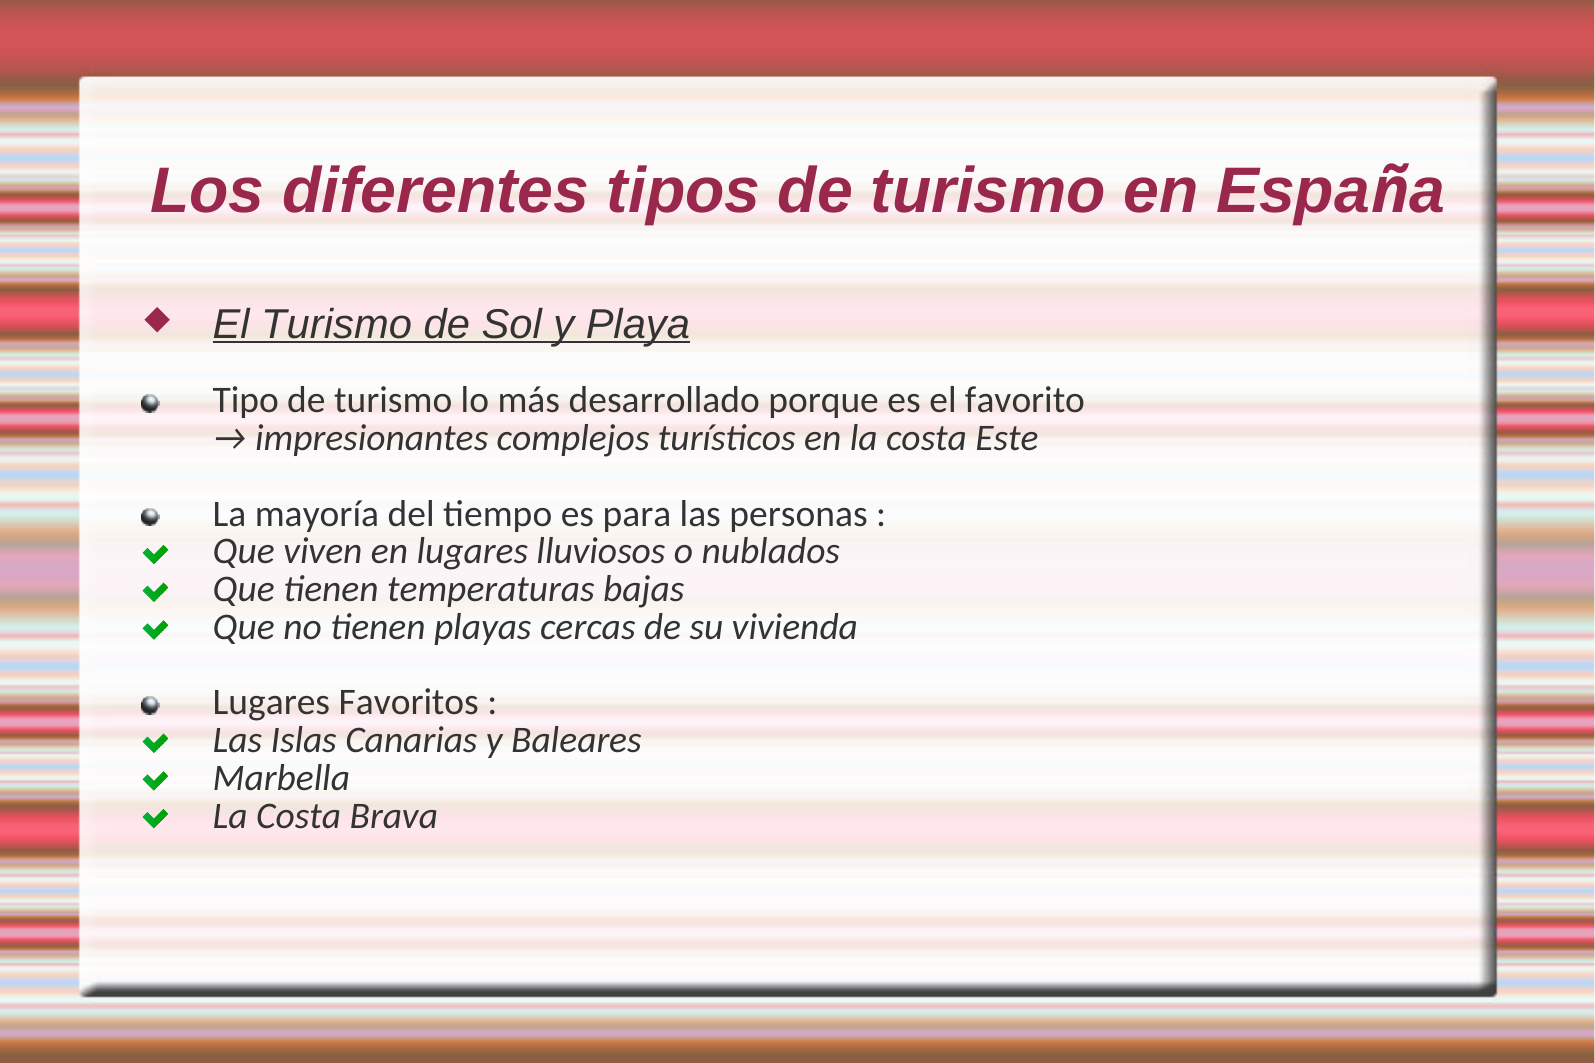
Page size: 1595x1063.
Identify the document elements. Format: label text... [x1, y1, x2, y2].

list El Turismo de Sol y Playa Tipo de turismo lo más desarrollado porque es el favorito → impresionantes complejos turísticos en la costa Este La mayoría del tiempo es para las personas : Que viven en lugares lluviosos o nublados Que tienen temperaturas bajas Que no tienen playas cercas de su vivienda Lugares Favoritos : Las Islas Canarias y Baleares Marbella La Costa Brava [130, 300, 1462, 1006]
title Los diferentes tipos de turismo en España [117, 98, 1479, 276]
picture [0, 0, 1595, 1063]
